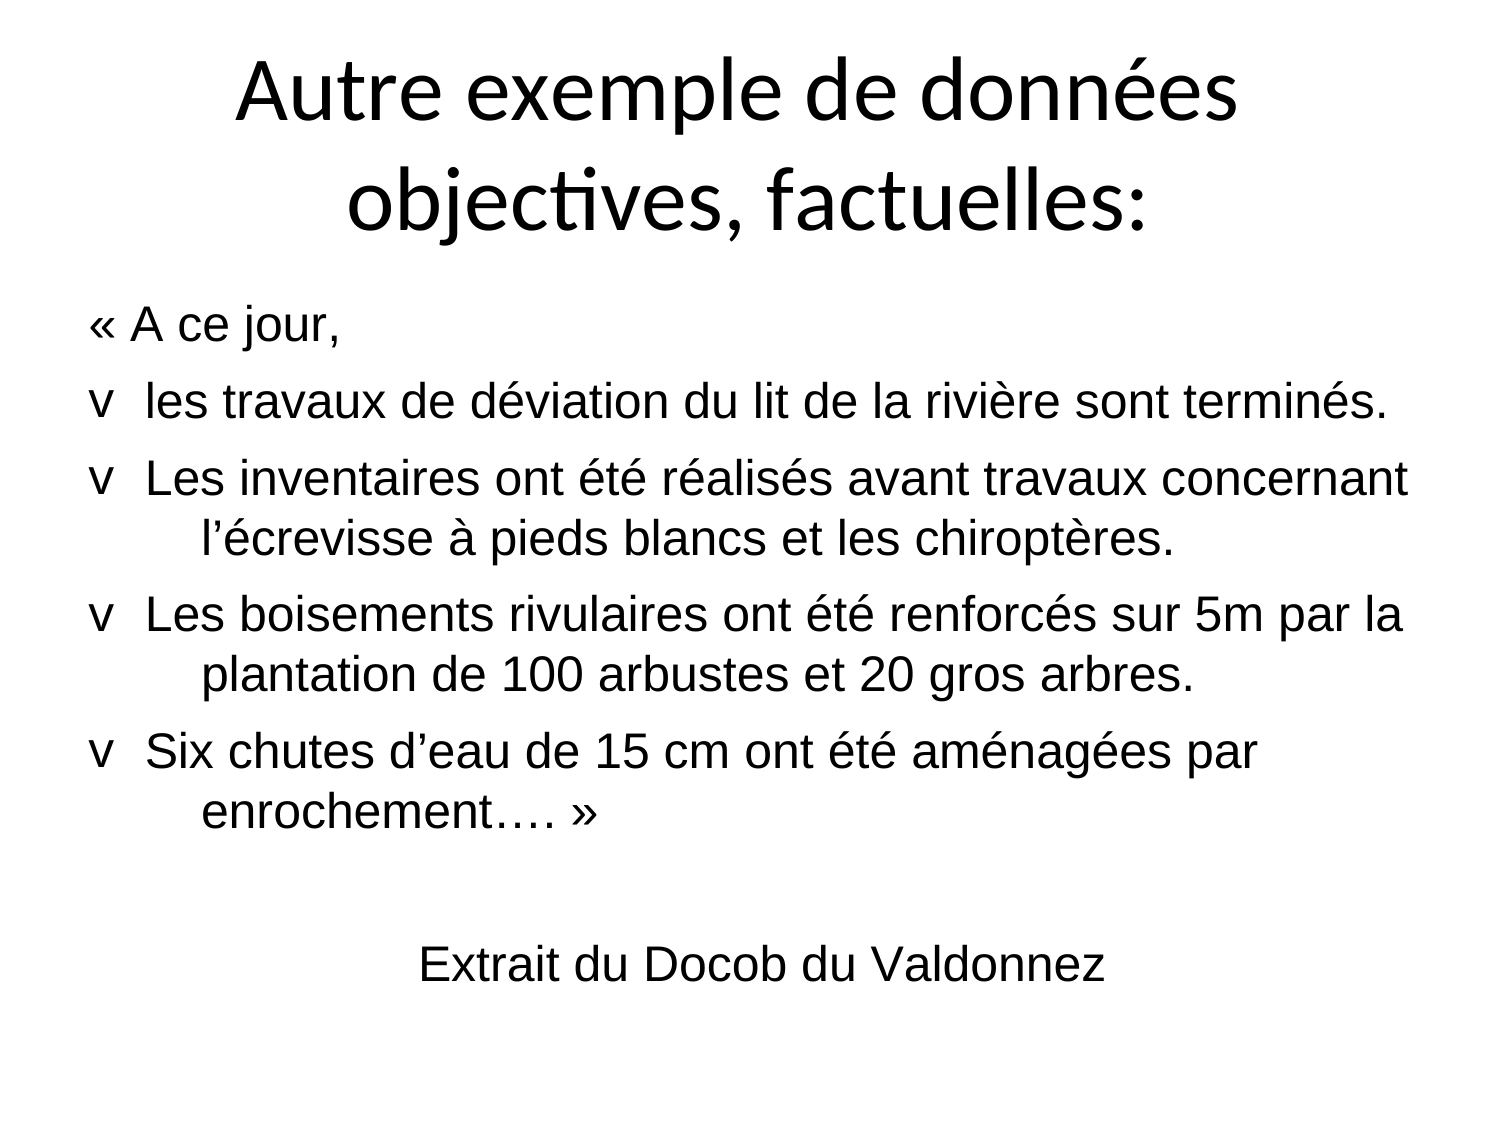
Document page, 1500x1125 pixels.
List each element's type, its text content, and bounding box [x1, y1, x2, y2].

subtitle « A ce jour, les travaux de déviation du lit de la rivière sont terminés. Les inventaires ont été réalisés avant travaux concernant l’écrevisse à pieds blancs et les chiroptères. Les boisements rivulaires ont été renforcés sur 5m par la plantation de 100 arbustes et 20 gros arbres. Six chutes d’eau de 15 cm ont été aménagées par enrochement…. » Extrait du Docob du Valdonnez [88, 278, 1437, 1005]
title Autre exemple de données objectives, factuelles: [75, 21, 1423, 257]
